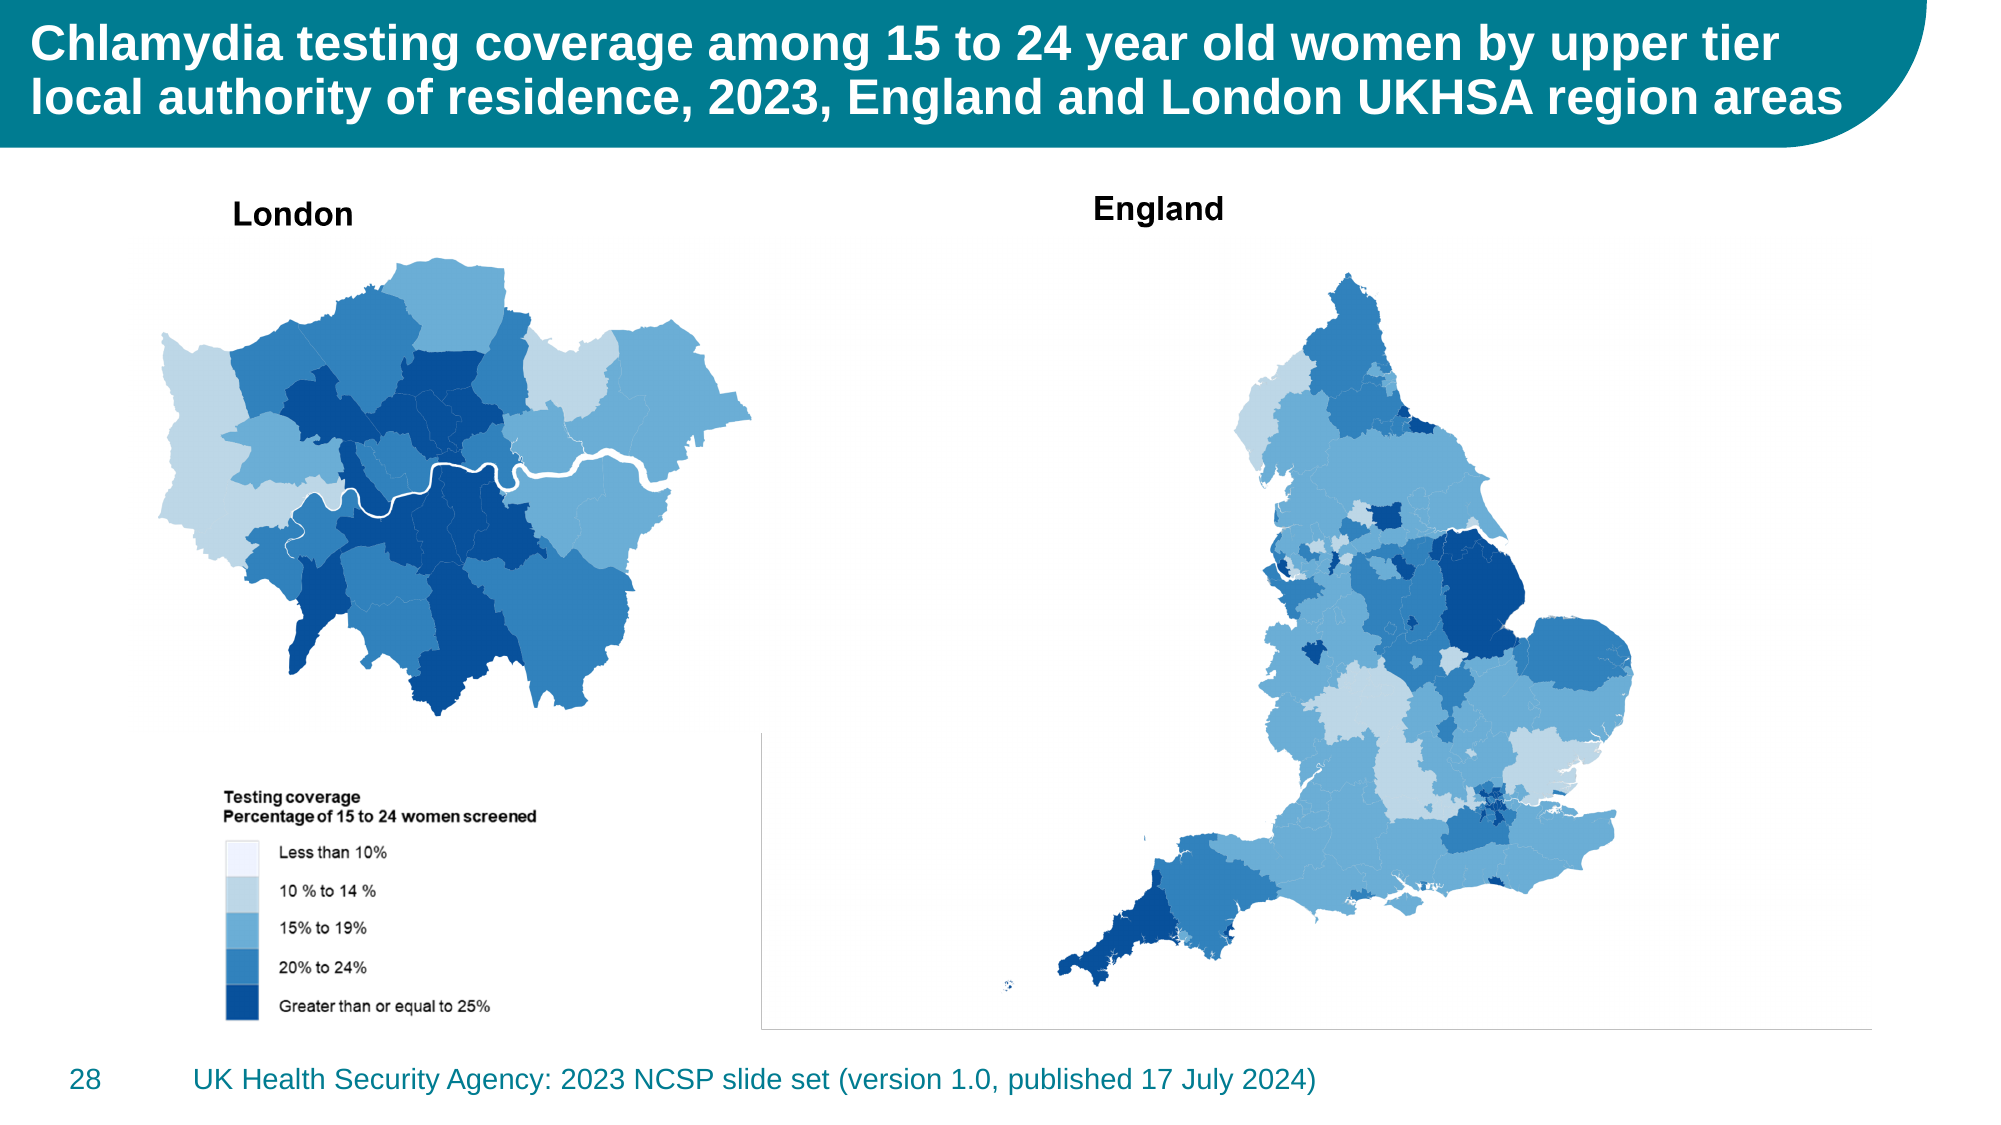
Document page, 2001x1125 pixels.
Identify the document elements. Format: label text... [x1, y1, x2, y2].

text_box [54, 1053, 152, 1112]
picture [128, 177, 1872, 1068]
title Chlamydia testing coverage among 15 to 24 year old women by upper tier local authority of residence, 2023, England and London UKHSA region areas [15, 10, 1897, 131]
text_box UK Health Security Agency: 2023 NCSP slide set (version 1.0, published 17 July 2024) [177, 1053, 1820, 1113]
